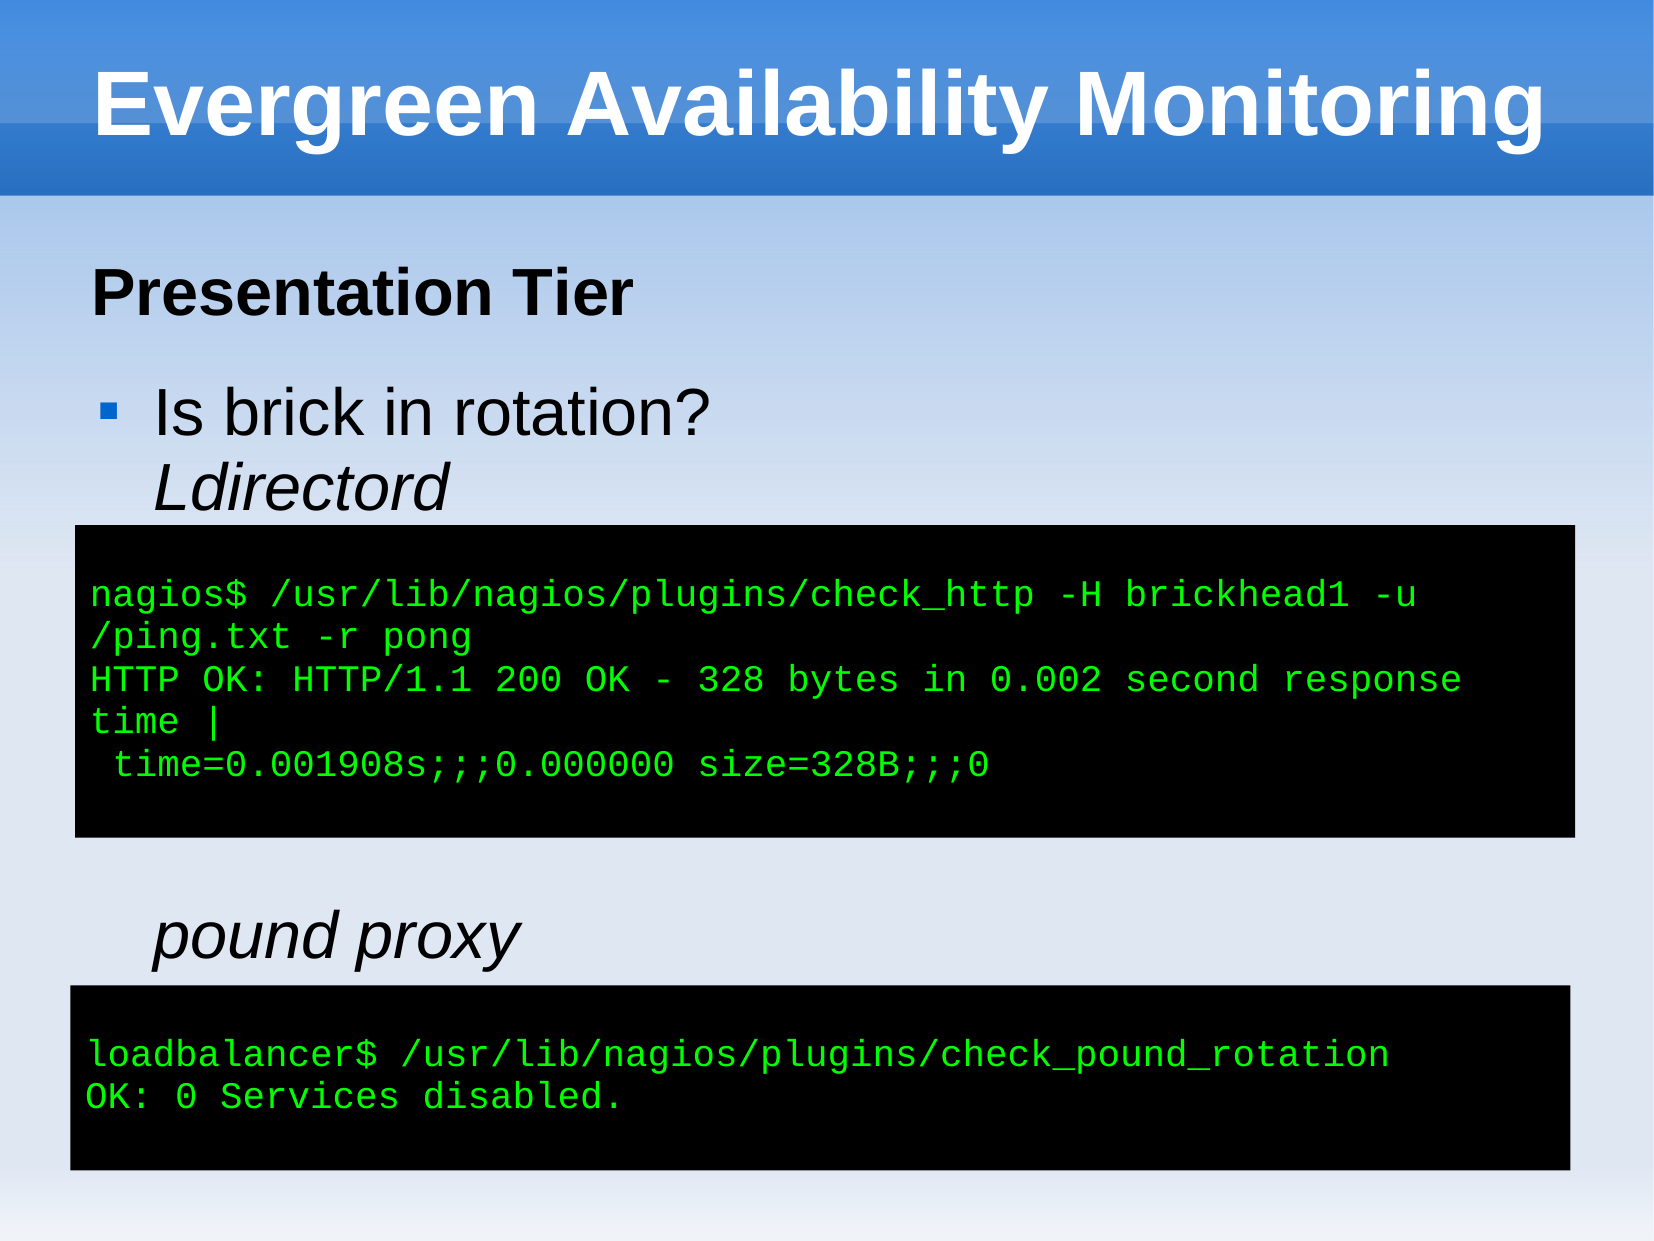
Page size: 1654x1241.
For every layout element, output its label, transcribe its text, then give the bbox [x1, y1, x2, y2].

text_box nagios$ /usr/lib/nagios/plugins/check_http -H brickhead1 -u /ping.txt -r pong HTTP OK: HTTP/1.1 200 OK - 328 bytes in 0.002 second response time | time=0.001908s;;;0.000000 size=328B;;;0 [75, 525, 1576, 838]
text_box loadbalancer$ /usr/lib/nagios/plugins/check_pound_rotation OK: 0 Services disabled. [70, 985, 1571, 1171]
list Is brick in rotation? Ldirectord pound proxy [82, 838, 1571, 985]
title Evergreen Availability Monitoring [76, 0, 1565, 208]
text_box Presentation Tier [76, 247, 652, 338]
list Is brick in rotation? Ldirectord pound proxy [82, 375, 1571, 525]
picture [0, 0, 1654, 1241]
